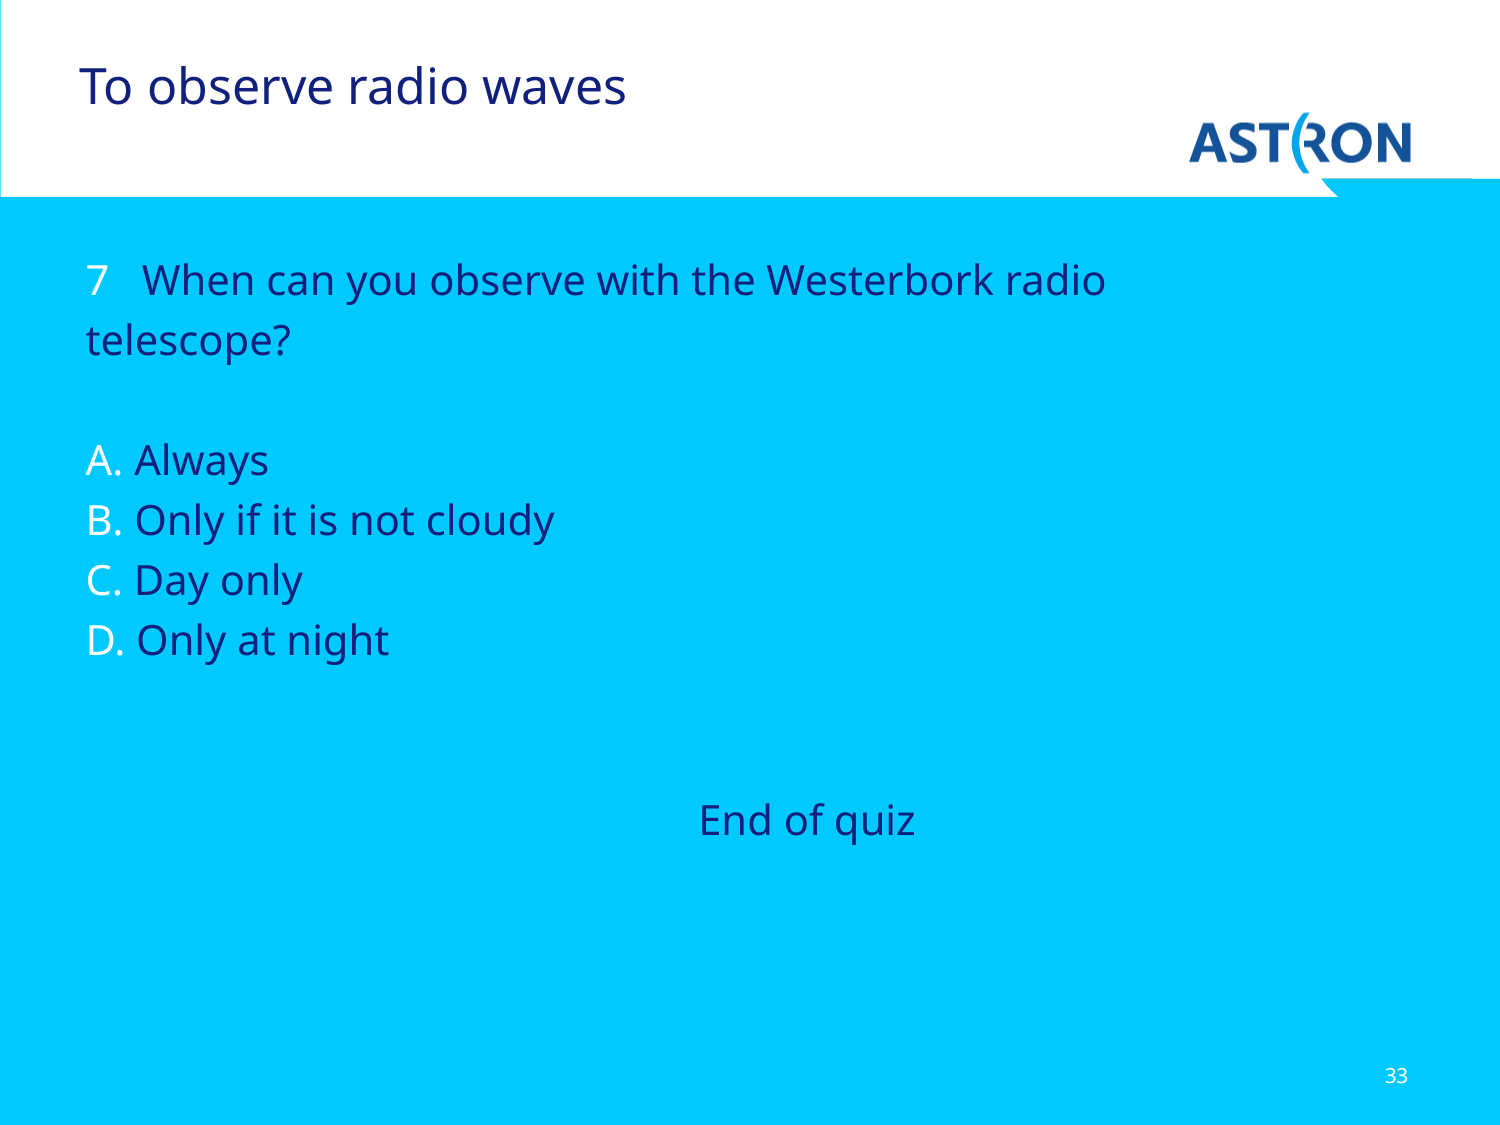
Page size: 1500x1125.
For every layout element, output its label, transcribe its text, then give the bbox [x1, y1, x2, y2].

picture [0, 0, 1500, 196]
text_box 7 When can you observe with the Westerbork radio telescope? Always Only if it is not cloudy Day only Only at night End of quiz [70, 236, 1312, 739]
text_box <number> [1208, 1062, 1409, 1125]
text_box To observe radio waves [64, 47, 1217, 166]
